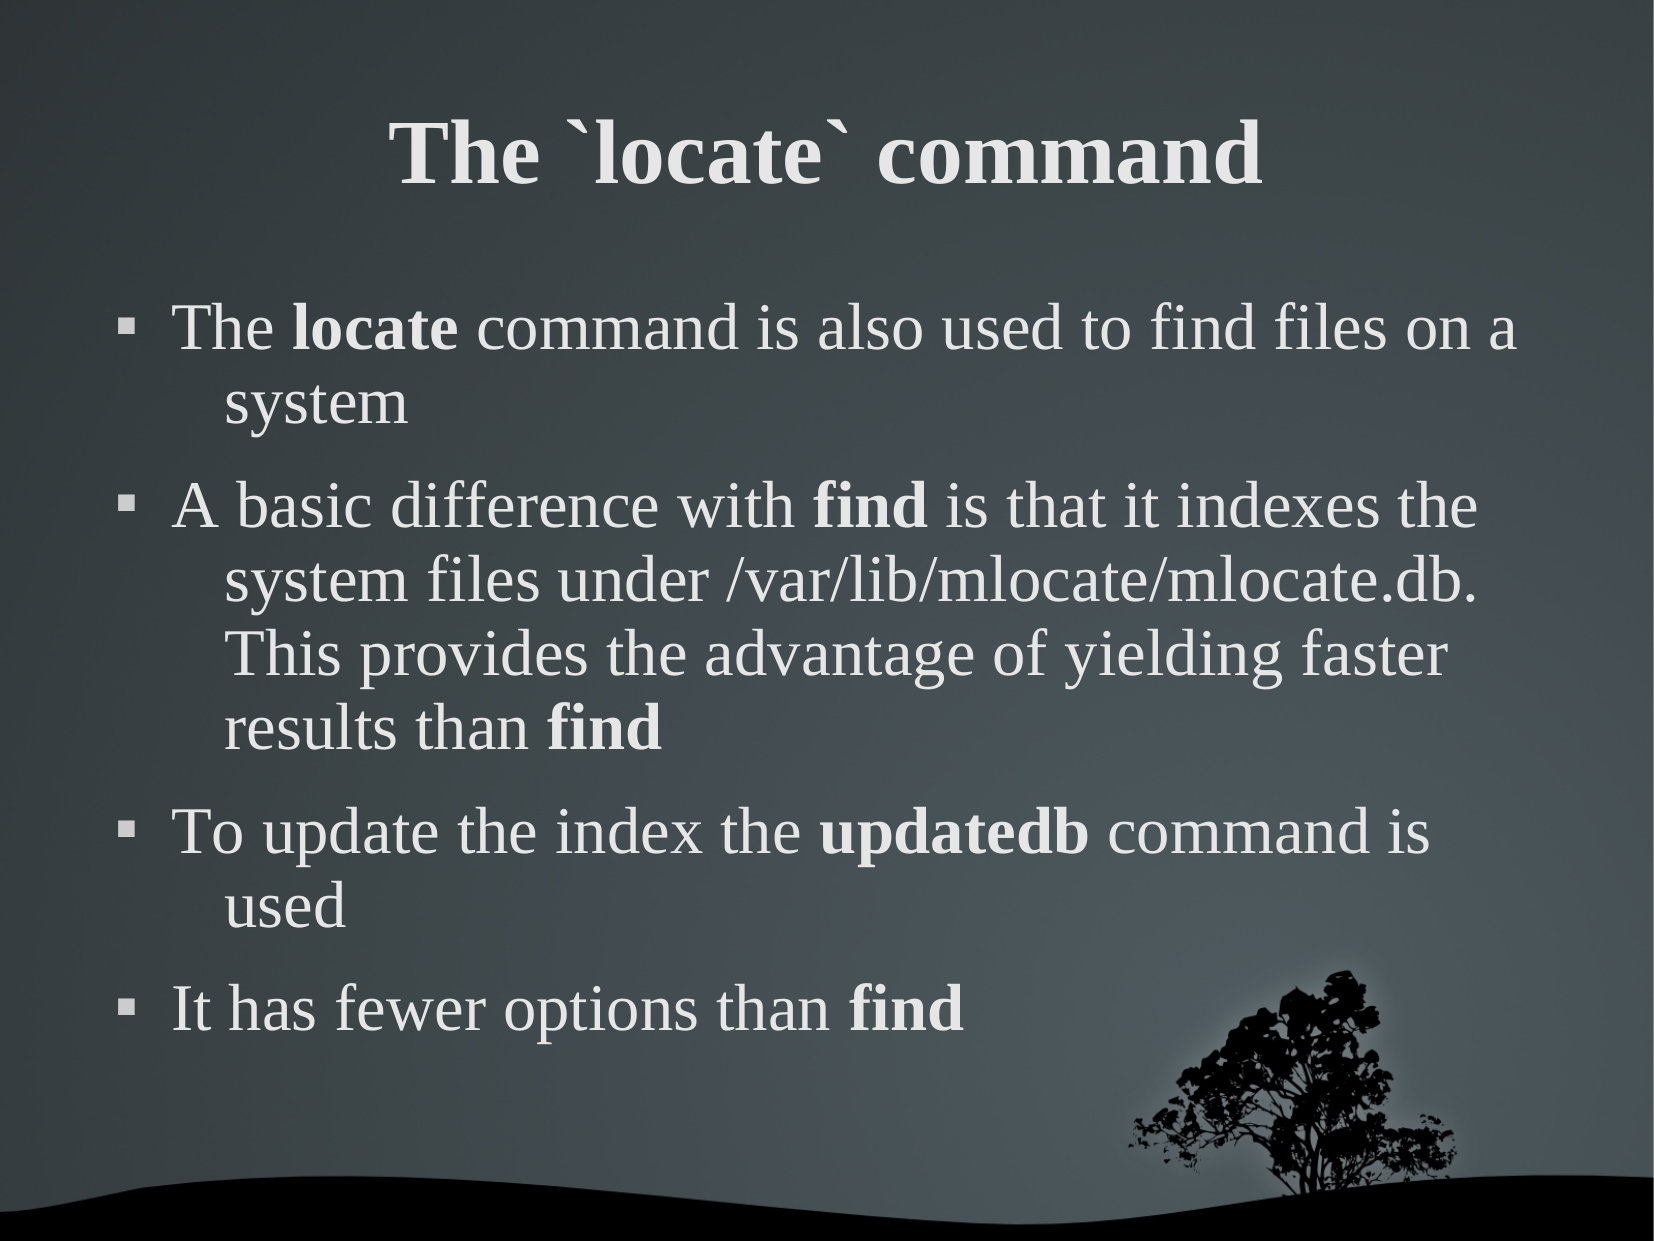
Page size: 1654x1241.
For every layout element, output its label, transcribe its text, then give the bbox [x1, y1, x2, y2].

title The `locate` command [82, 49, 1571, 257]
list The locate command is also used to find files on a system A basic difference with find is that it indexes the system files under /var/lib/mlocate/mlocate.db. This provides the advantage of yielding faster results than find To update the index the updatedb command is used It has fewer options than find [82, 290, 1571, 1117]
picture [0, 0, 1654, 1241]
